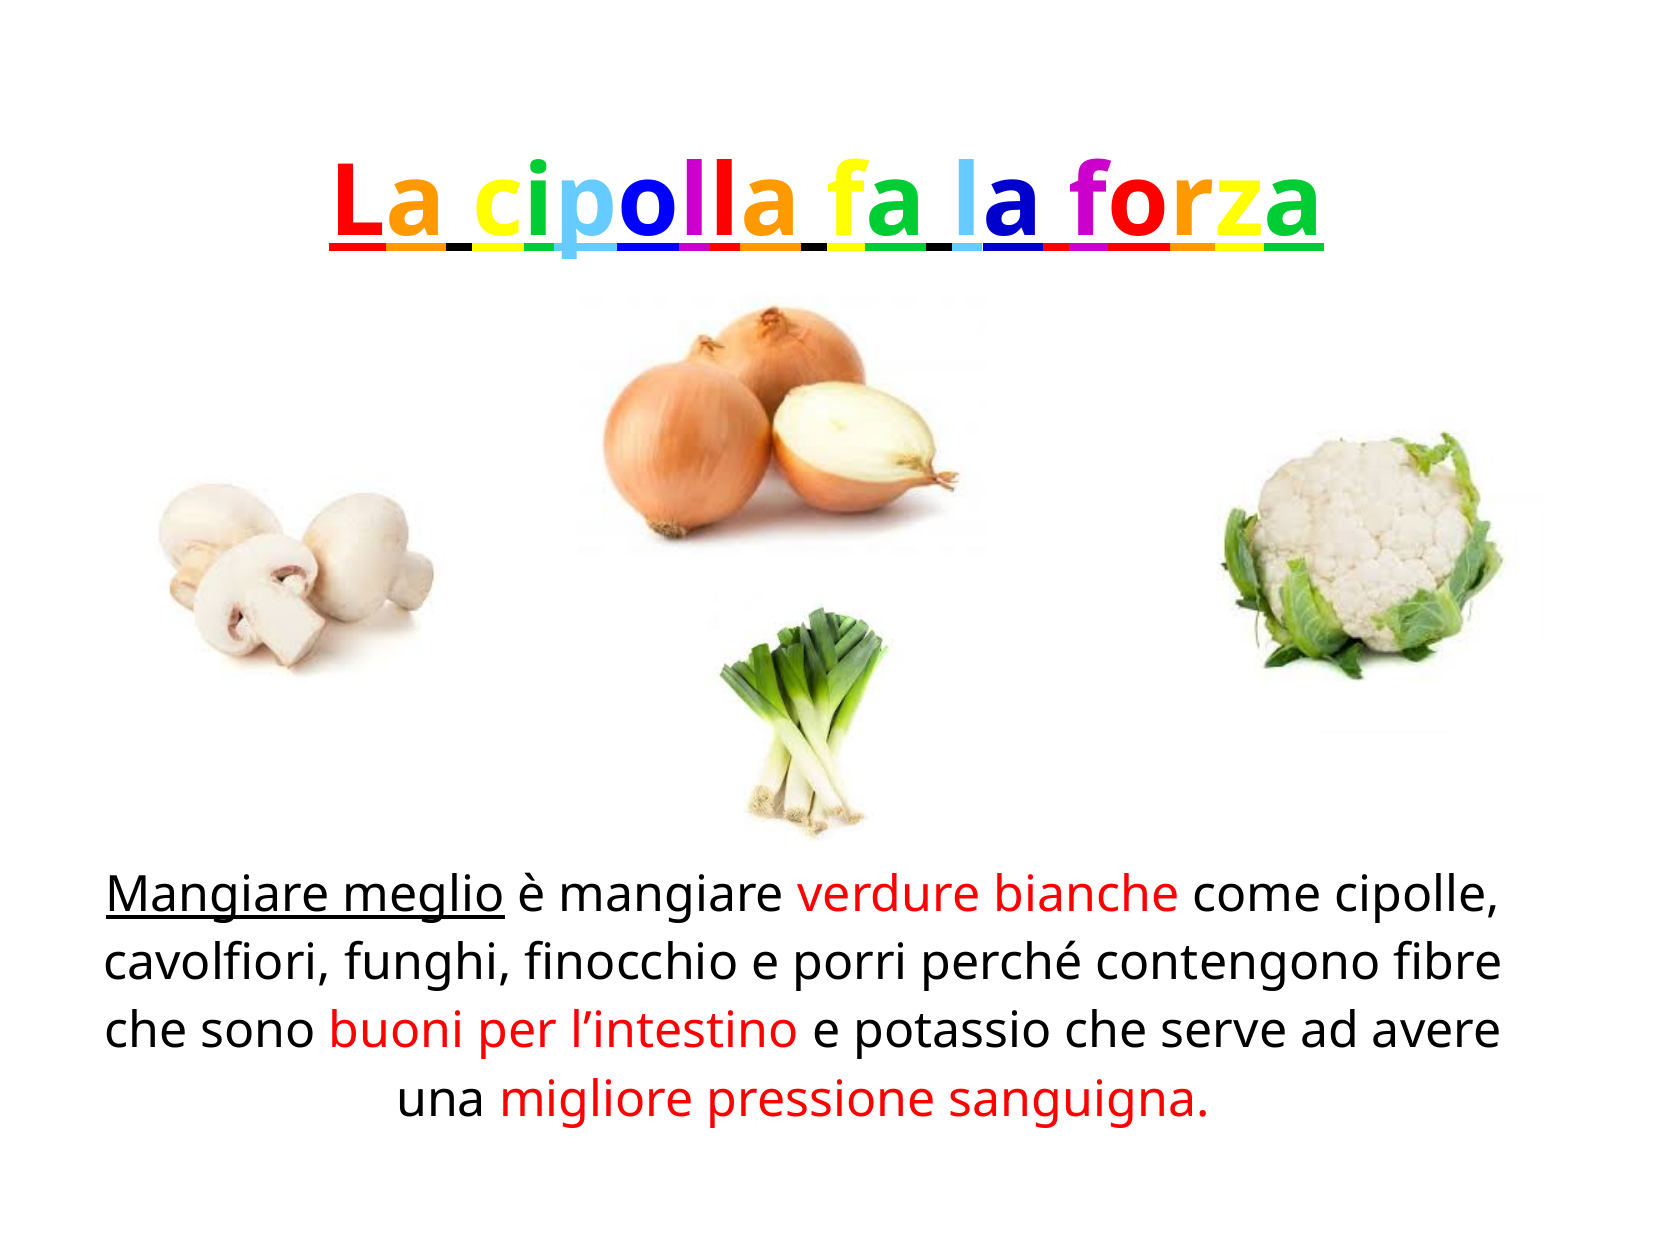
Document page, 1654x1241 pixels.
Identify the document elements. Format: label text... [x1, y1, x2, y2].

text_box Mangiare meglio è mangiare verdure bianche come cipolle, cavolfiori, funghi, finocchio e porri perché contengono fibre che sono buoni per l’intestino e potassio che serve ad avere una migliore pressione sanguigna. [47, 850, 1560, 1218]
picture [664, 593, 945, 851]
picture [1192, 380, 1545, 733]
picture [120, 401, 473, 754]
text_box La cipolla fa la forza [23, 121, 1630, 278]
picture [578, 271, 987, 574]
